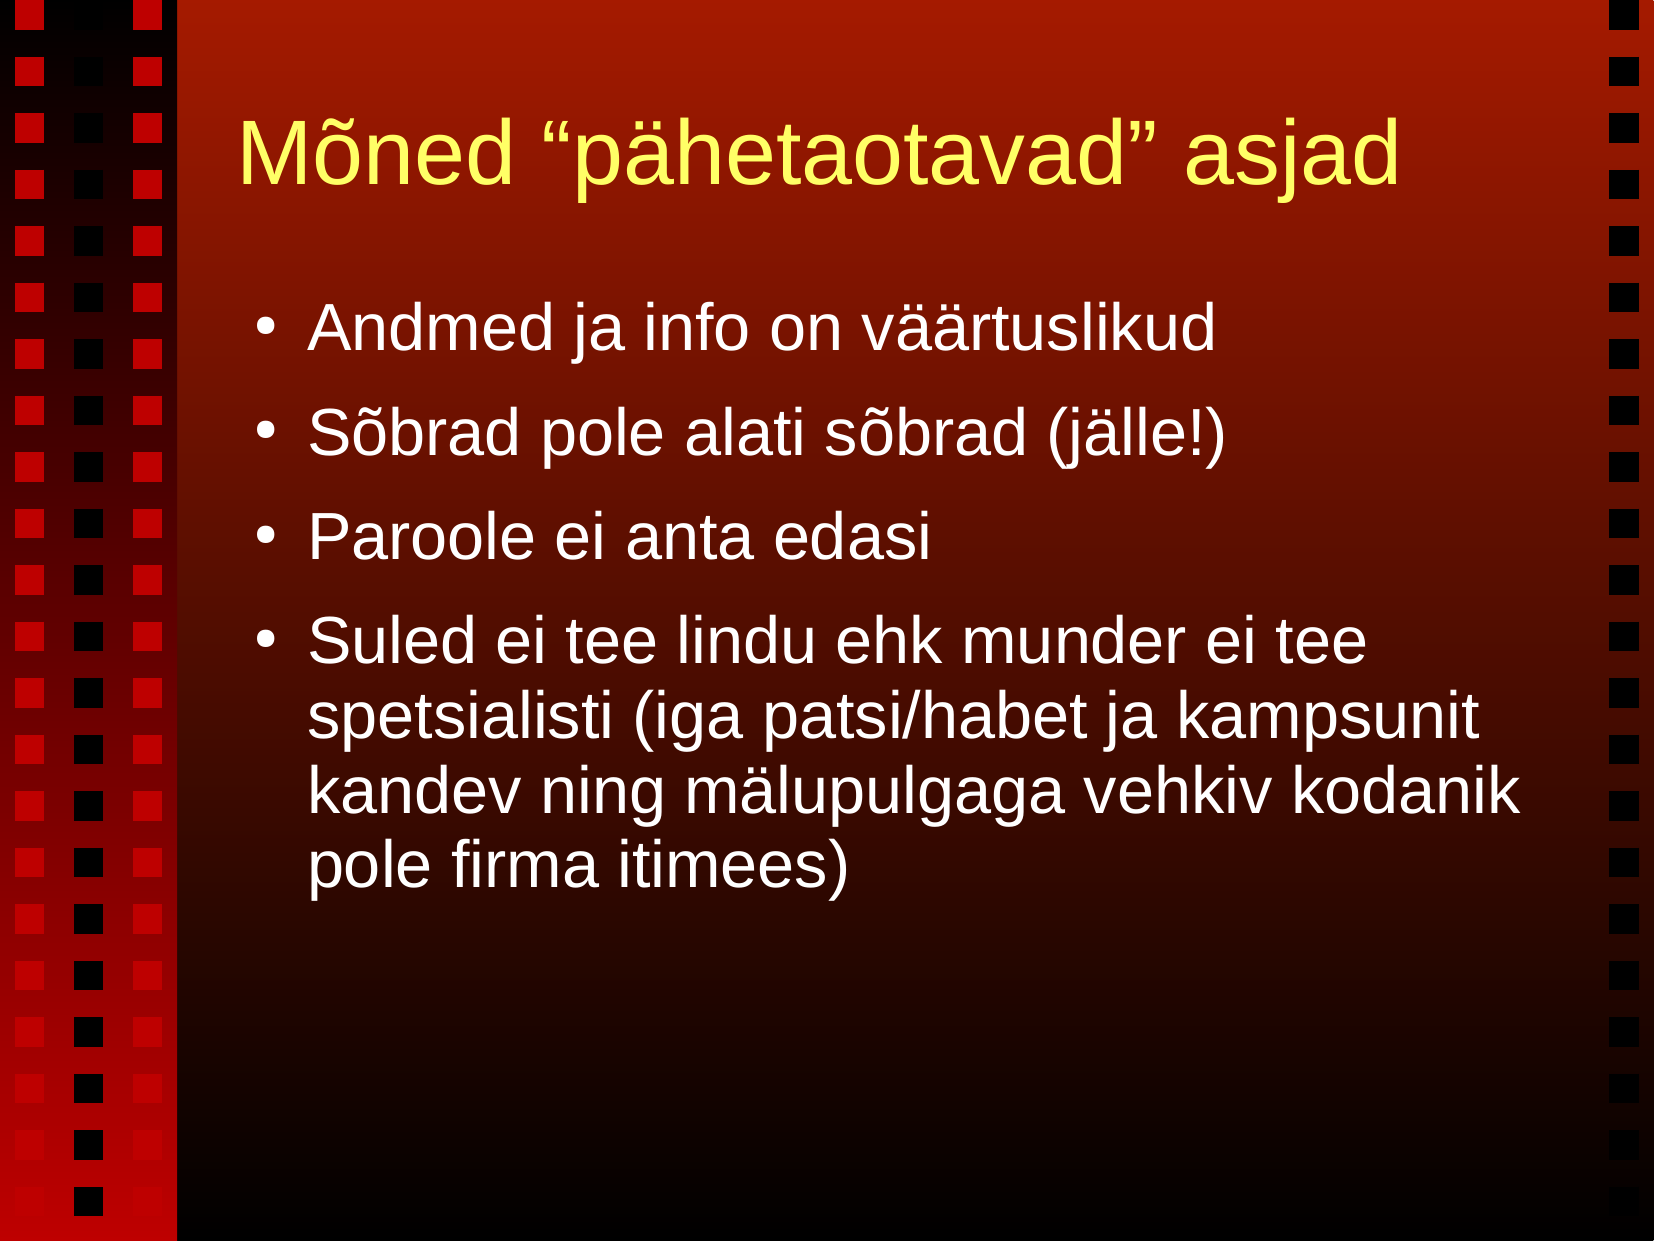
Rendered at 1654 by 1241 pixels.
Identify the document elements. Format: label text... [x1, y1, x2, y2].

list Andmed ja info on väärtuslikud Sõbrad pole alati sõbrad (jälle!) Paroole ei anta edasi Suled ei tee lindu ehk munder ei tee spetsialisti (iga patsi/habet ja kampsunit kandev ning mälupulgaga vehkiv kodanik pole firma itimees) [236, 290, 1571, 1109]
title Mõned “pähetaotavad” asjad [236, 49, 1571, 257]
